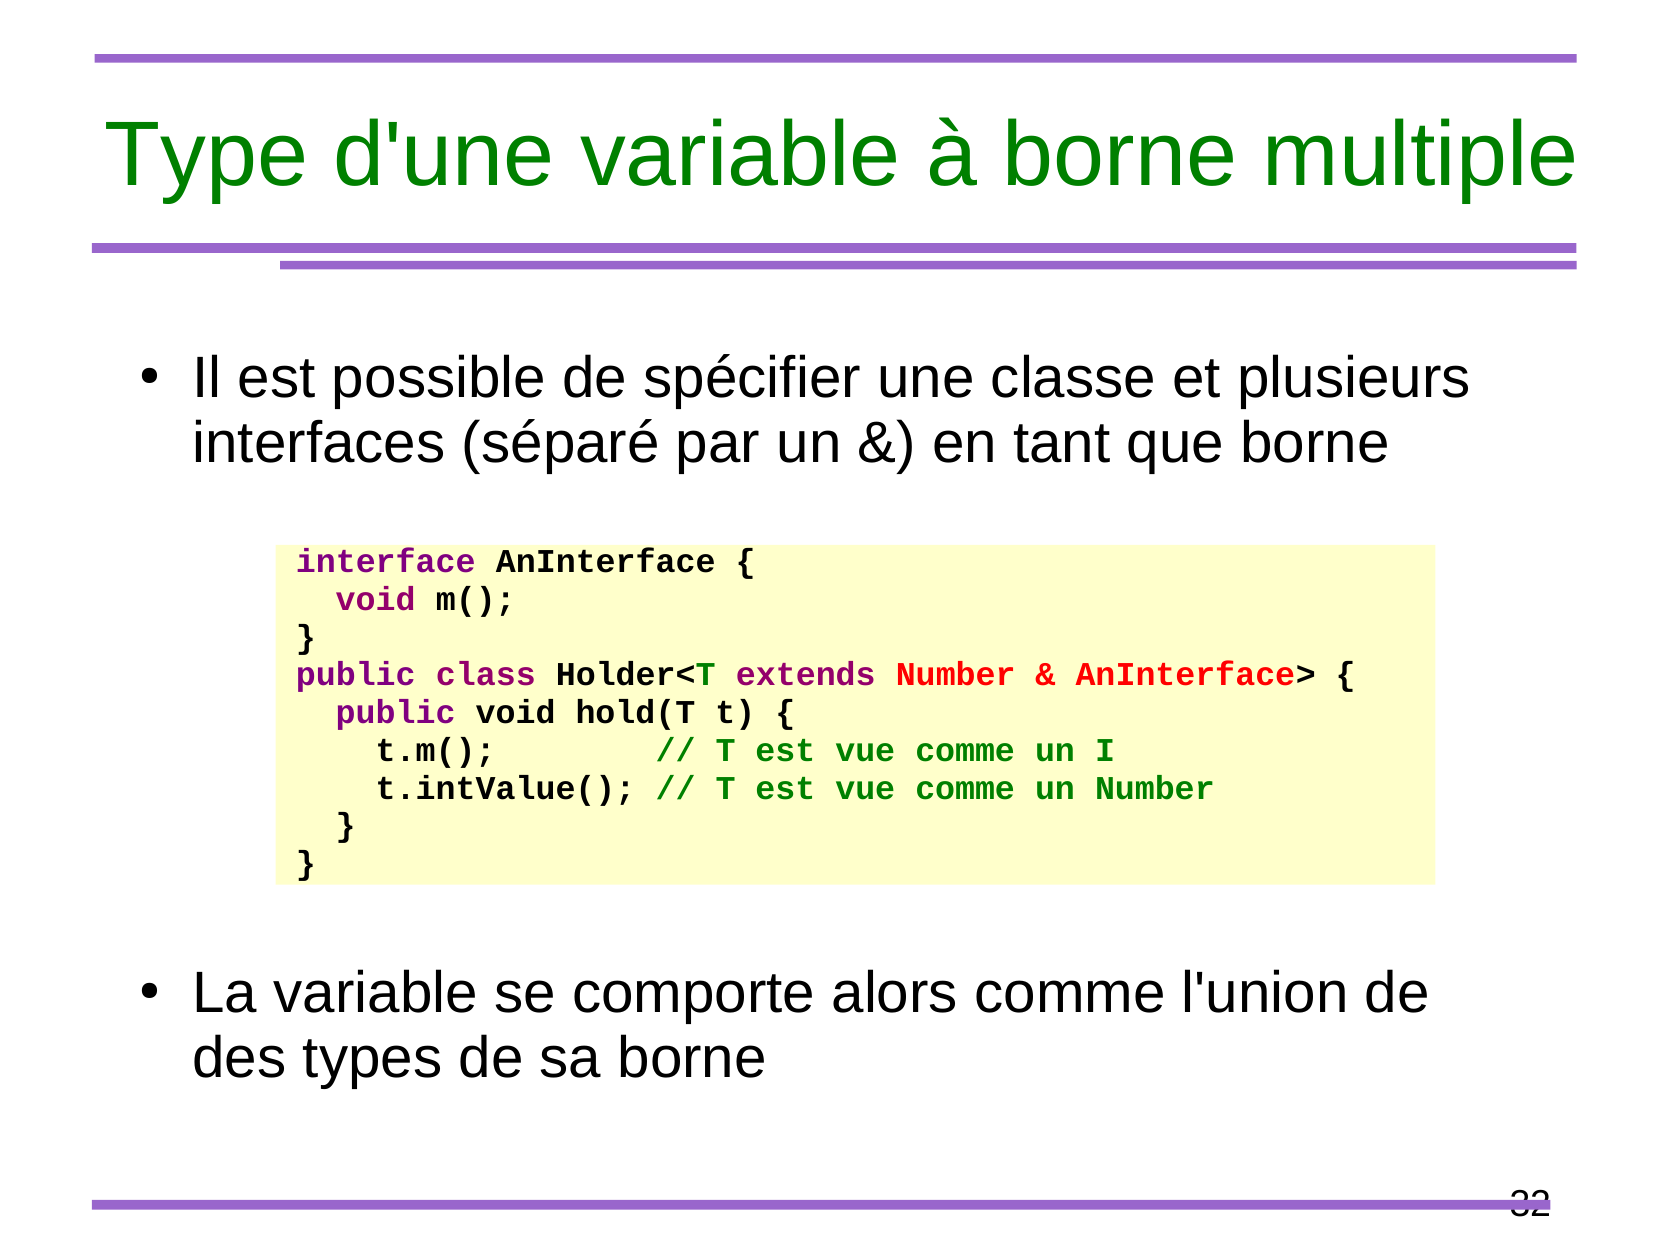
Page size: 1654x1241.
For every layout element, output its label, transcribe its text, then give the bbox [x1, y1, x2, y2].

list Il est possible de spécifier une classe et plusieurs interfaces (séparé par un &) en tant que borne La variable se comporte alors comme l'union de des types de sa borne [121, 344, 1534, 1127]
title Type d'une variable à borne multiple [72, 49, 1581, 257]
text_box interface AnInterface { void m(); } public class Holder<T extends Number & AnInterface> { public void hold(T t) { t.m(); // T est vue comme un I t.intValue(); // T est vue comme un Number } } [275, 544, 1436, 885]
